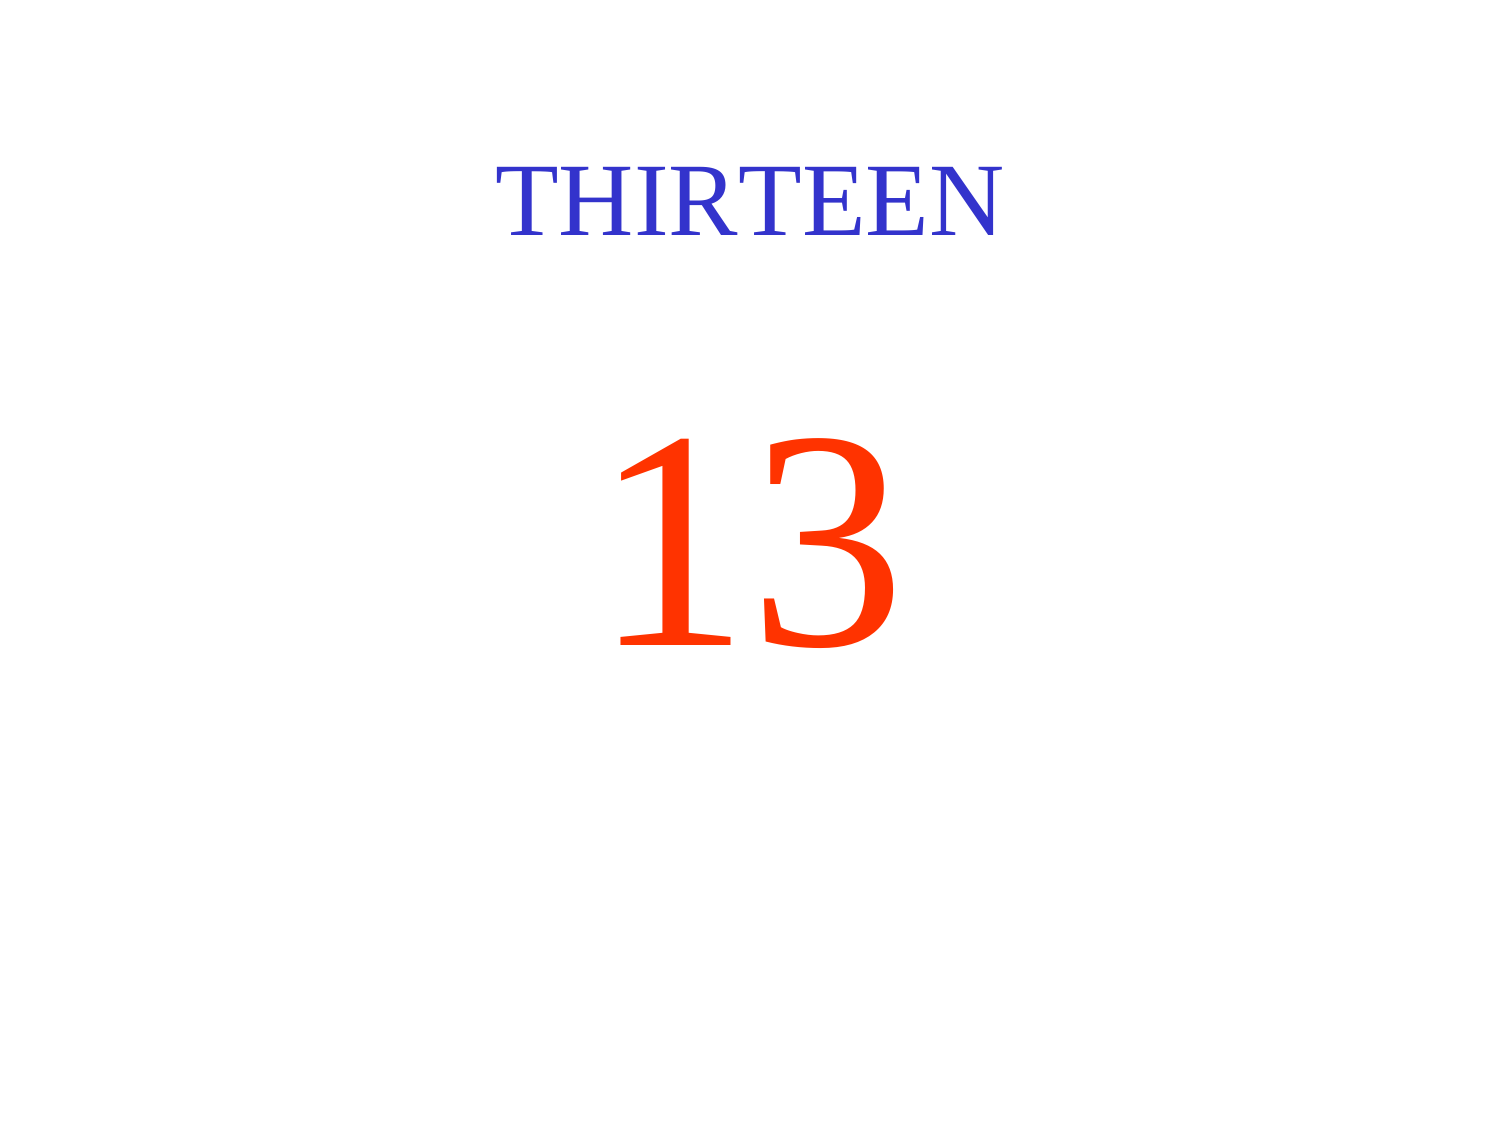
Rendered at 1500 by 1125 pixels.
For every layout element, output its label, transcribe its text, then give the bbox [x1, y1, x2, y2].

list 13 [112, 324, 1388, 1000]
title THIRTEEN [112, 99, 1388, 288]
